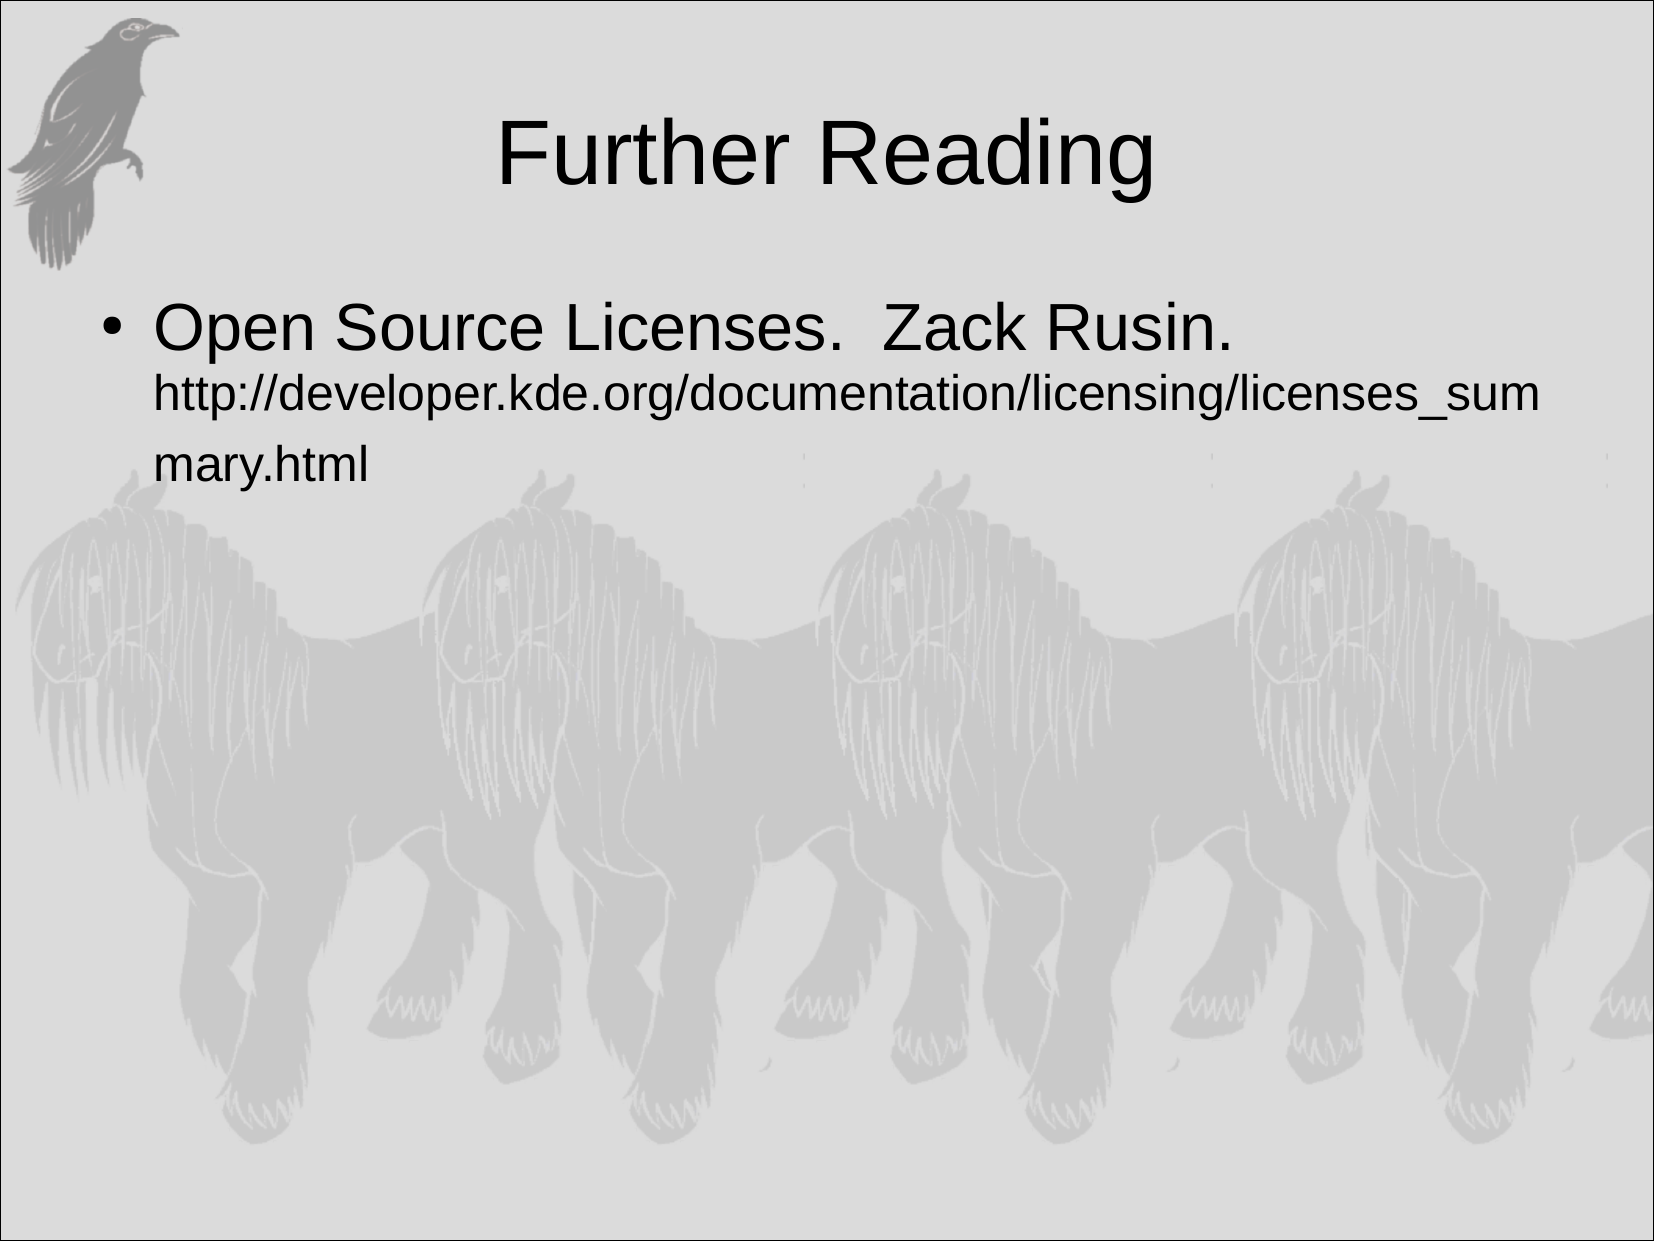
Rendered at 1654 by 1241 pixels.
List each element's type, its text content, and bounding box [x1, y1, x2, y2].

list Open Source Licenses. Zack Rusin. http://developer.kde.org/documentation/licensing/licenses_summary.html [82, 290, 1571, 1109]
title Further Reading [82, 49, 1571, 257]
